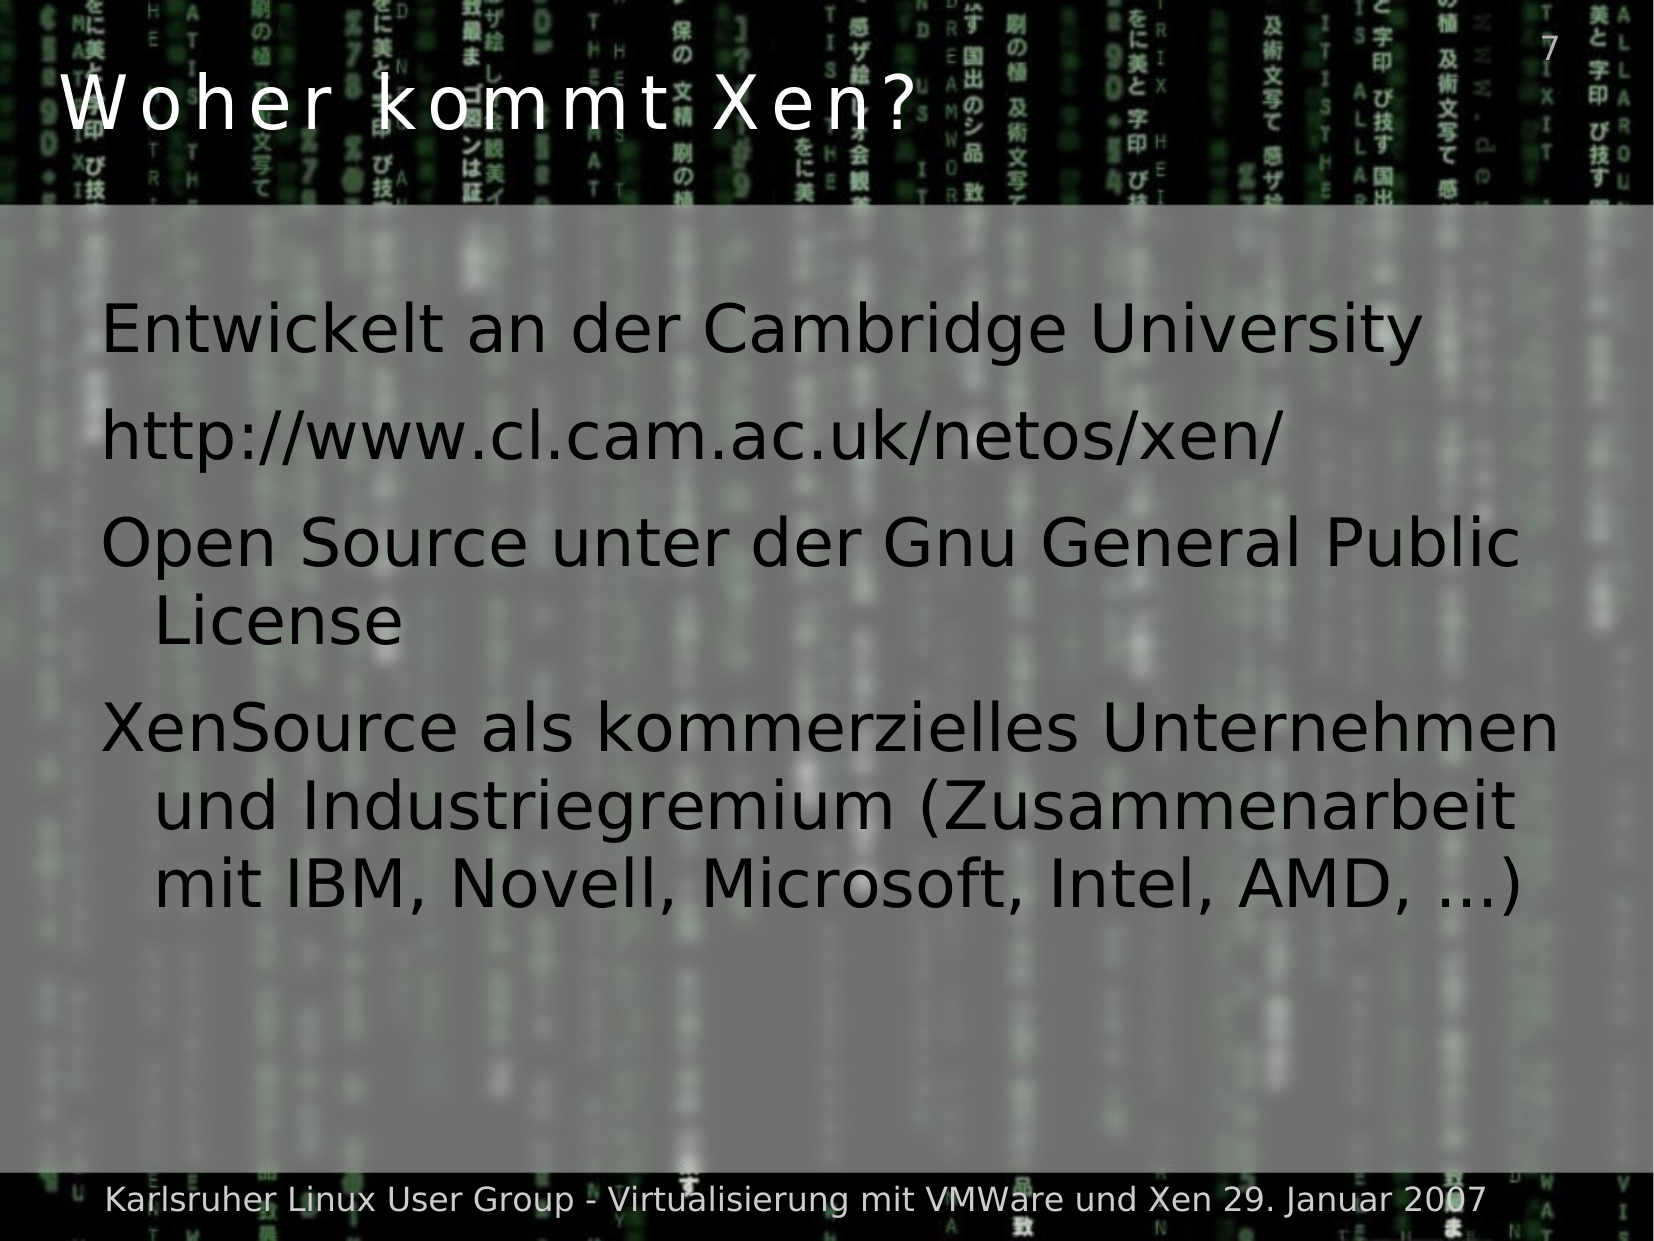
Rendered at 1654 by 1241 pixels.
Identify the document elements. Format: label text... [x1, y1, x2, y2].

title Woher kommt Xen? [59, 29, 1270, 178]
picture [0, 0, 1654, 1241]
list Entwickelt an der Cambridge University http://www.cl.cam.ac.uk/netos/xen/ Open Source unter der Gnu General Public License XenSource als kommerzielles Unternehmen und Industriegremium (Zusammenarbeit mit IBM, Novell, Microsoft, Intel, AMD, ...) [82, 290, 1571, 1094]
